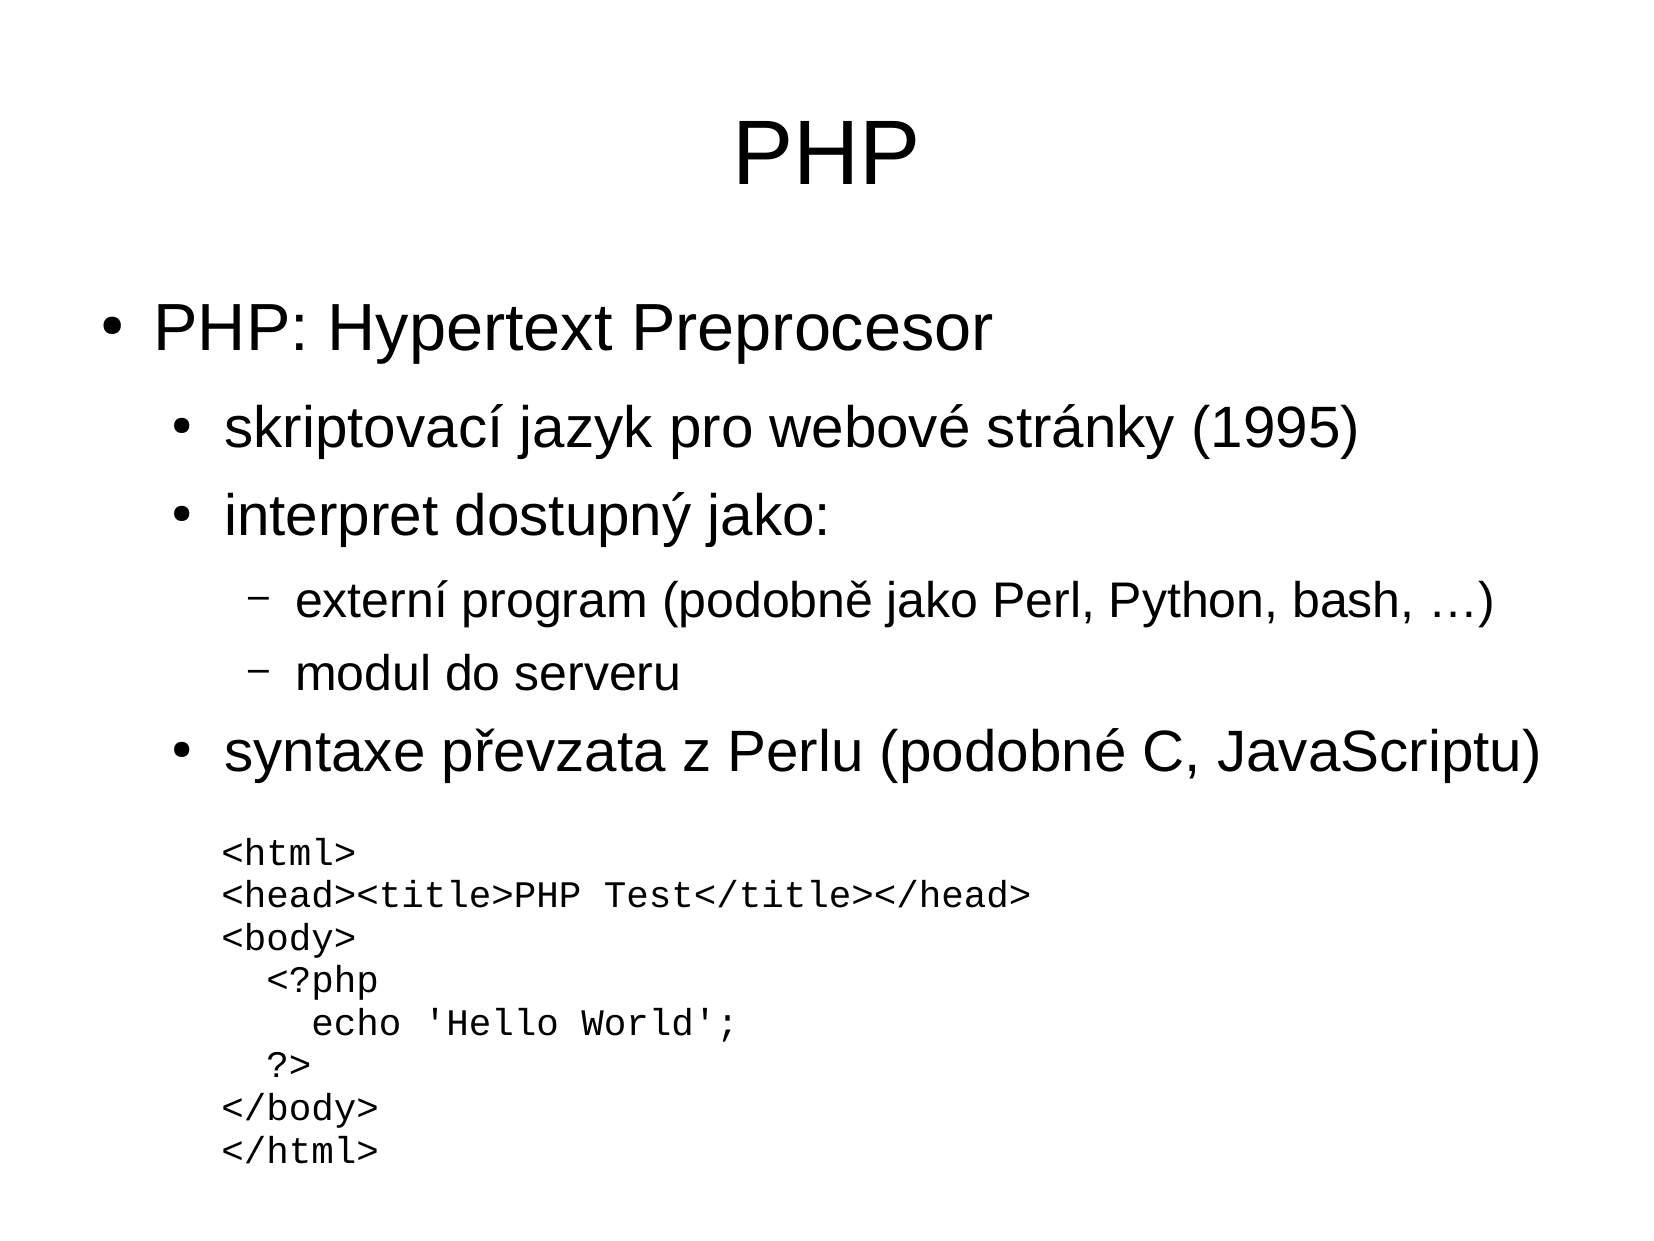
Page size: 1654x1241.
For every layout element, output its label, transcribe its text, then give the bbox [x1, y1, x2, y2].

text_box <html> <head><title>PHP Test</title></head> <body> <?php echo 'Hello World'; ?> </body> </html> [206, 826, 1388, 1161]
list PHP: Hypertext Preprocesor skriptovací jazyk pro webové stránky (1995) interpret dostupný jako: externí program (podobně jako Perl, Python, bash, …) modul do serveru syntaxe převzata z Perlu (podobné C, JavaScriptu) [82, 290, 1571, 1109]
title PHP [82, 49, 1571, 257]
